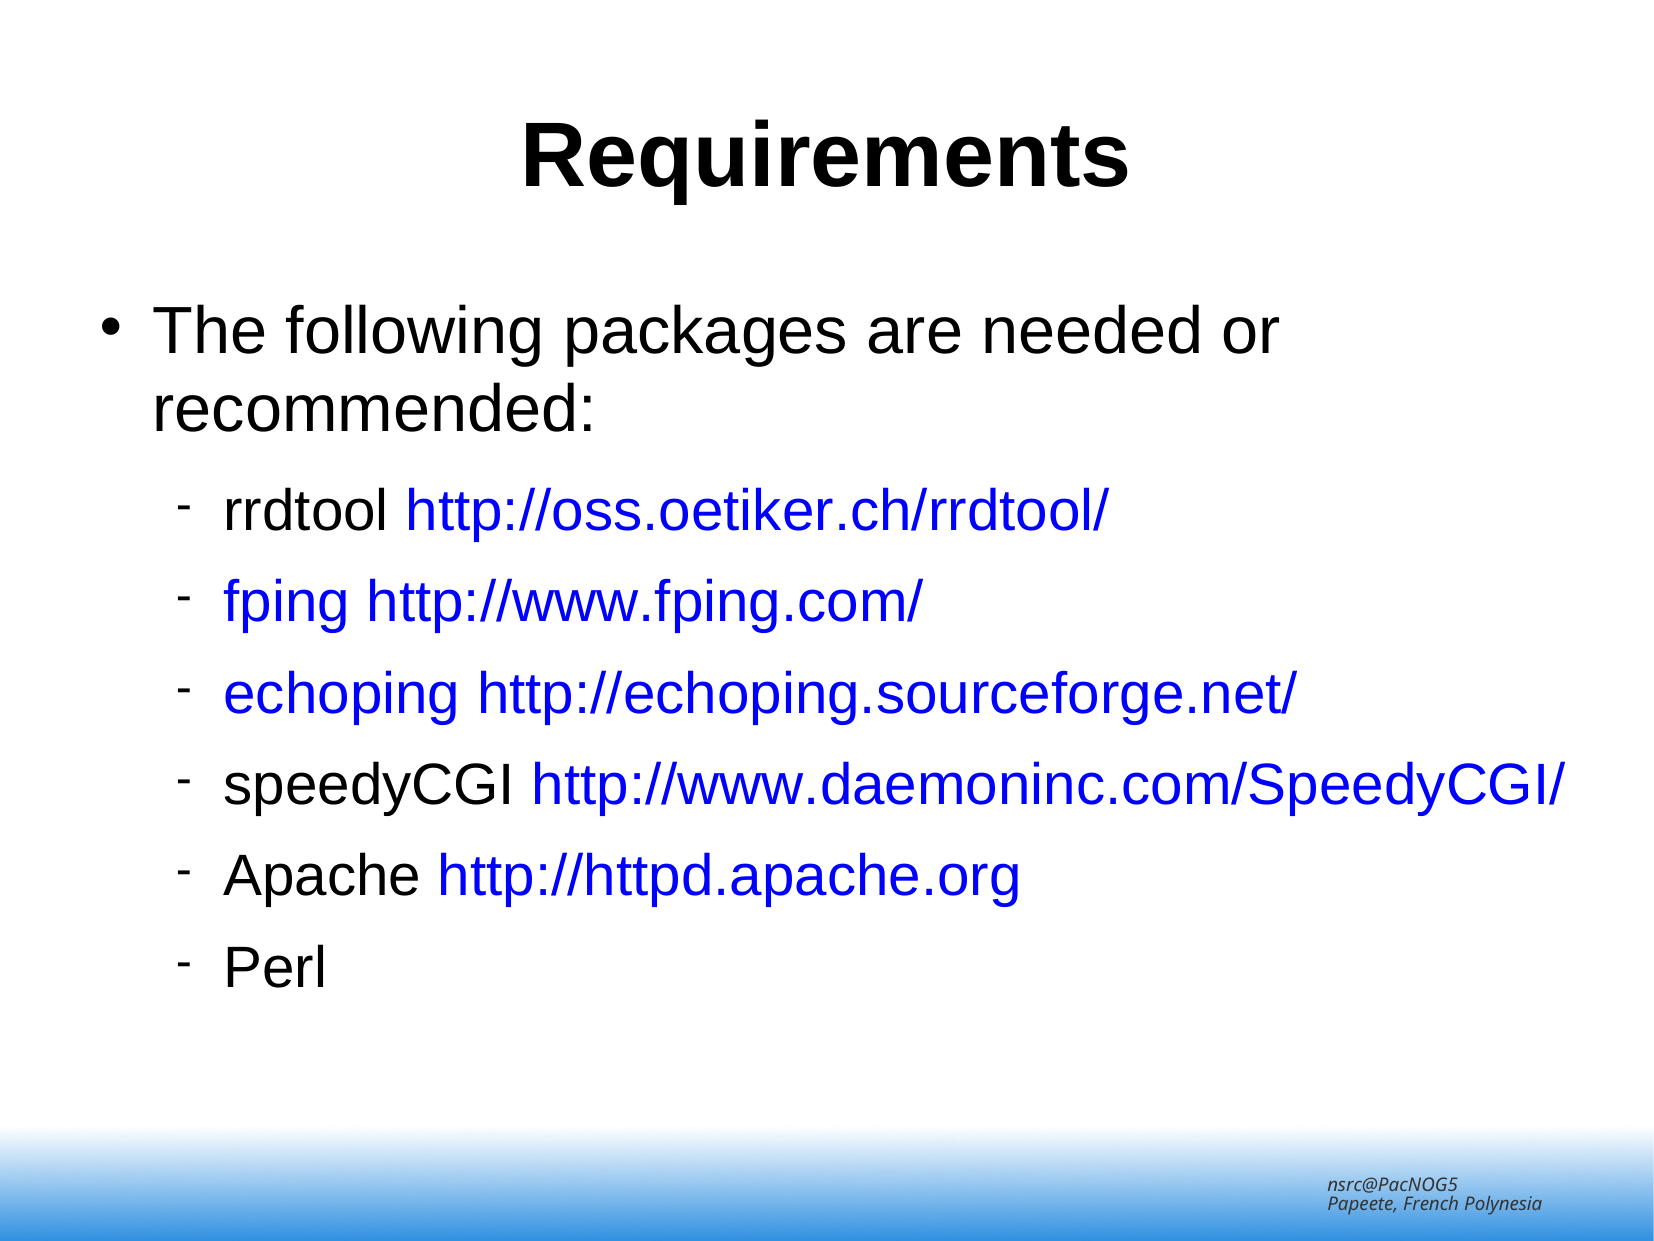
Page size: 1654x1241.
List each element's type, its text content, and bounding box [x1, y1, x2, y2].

picture [0, 1124, 1654, 1241]
title Requirements [82, 49, 1571, 257]
list The following packages are needed or recommended: rrdtool http://oss.oetiker.ch/rrdtool/ fping http://www.fping.com/ echoping http://echoping.sourceforge.net/ speedyCGI http://www.daemoninc.com/SpeedyCGI/ Apache http://httpd.apache.org Perl [82, 290, 1571, 1109]
